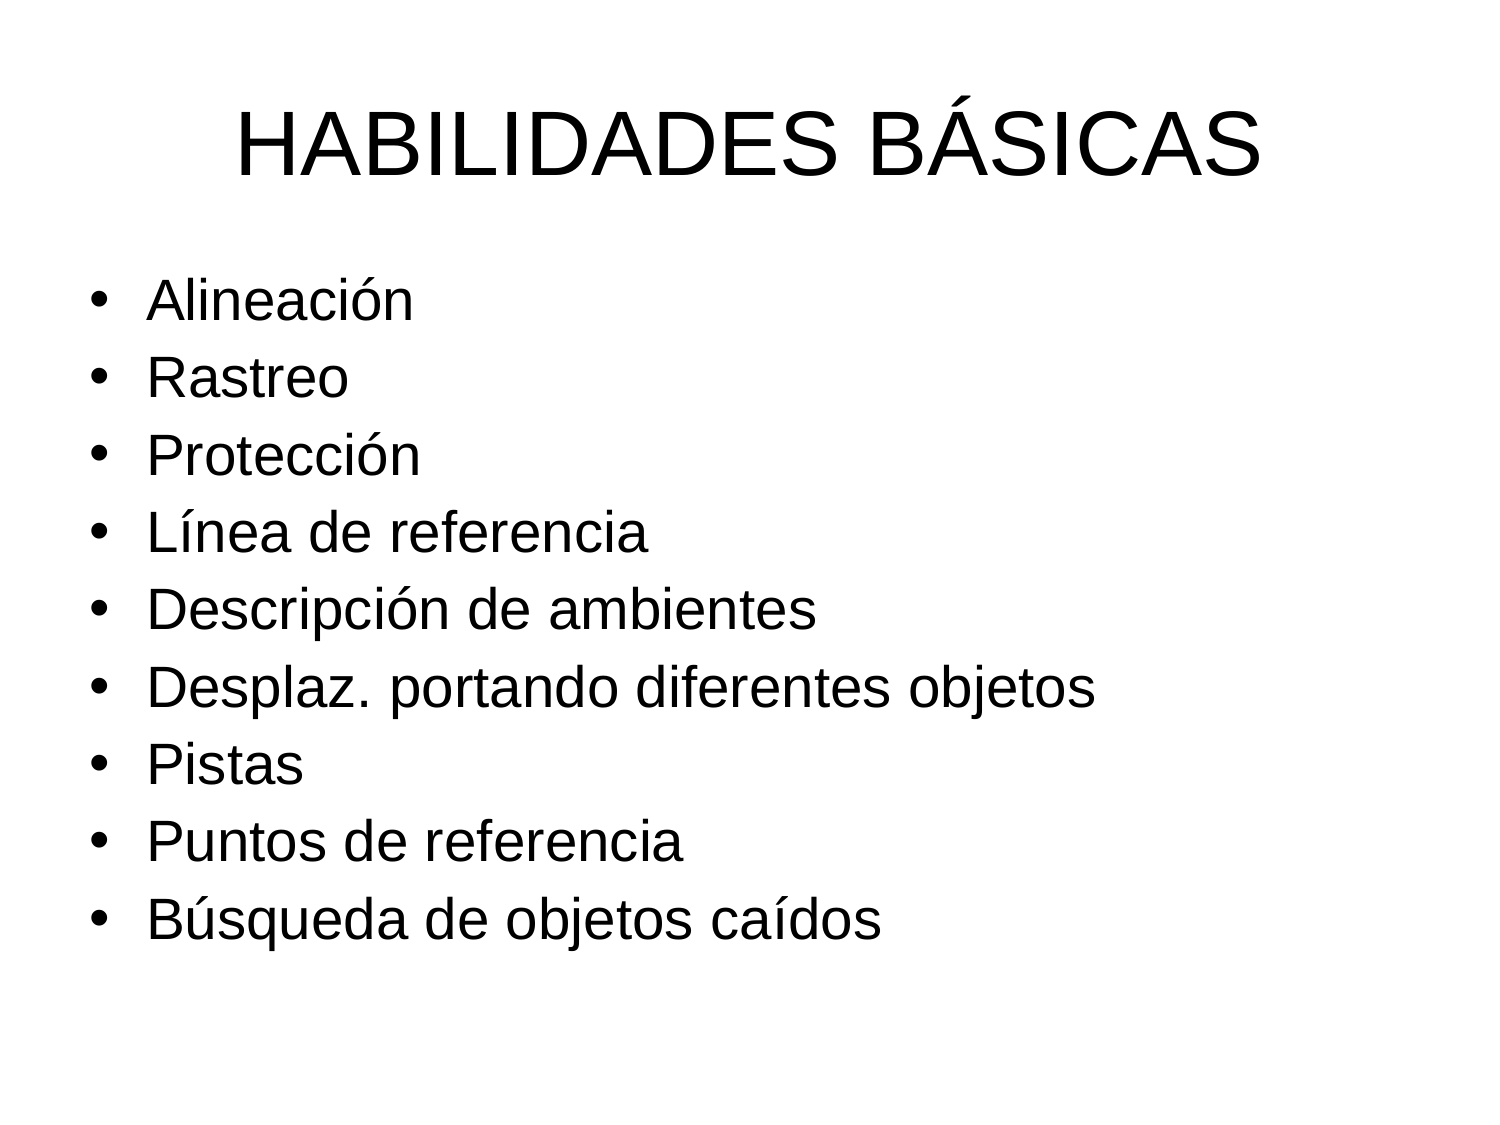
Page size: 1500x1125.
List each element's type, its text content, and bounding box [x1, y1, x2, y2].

list Alineación Rastreo Protección Línea de referencia Descripción de ambientes Desplaz. portando diferentes objetos Pistas Puntos de referencia Búsqueda de objetos caídos [75, 262, 1426, 1005]
title HABILIDADES BÁSICAS [75, 45, 1426, 233]
